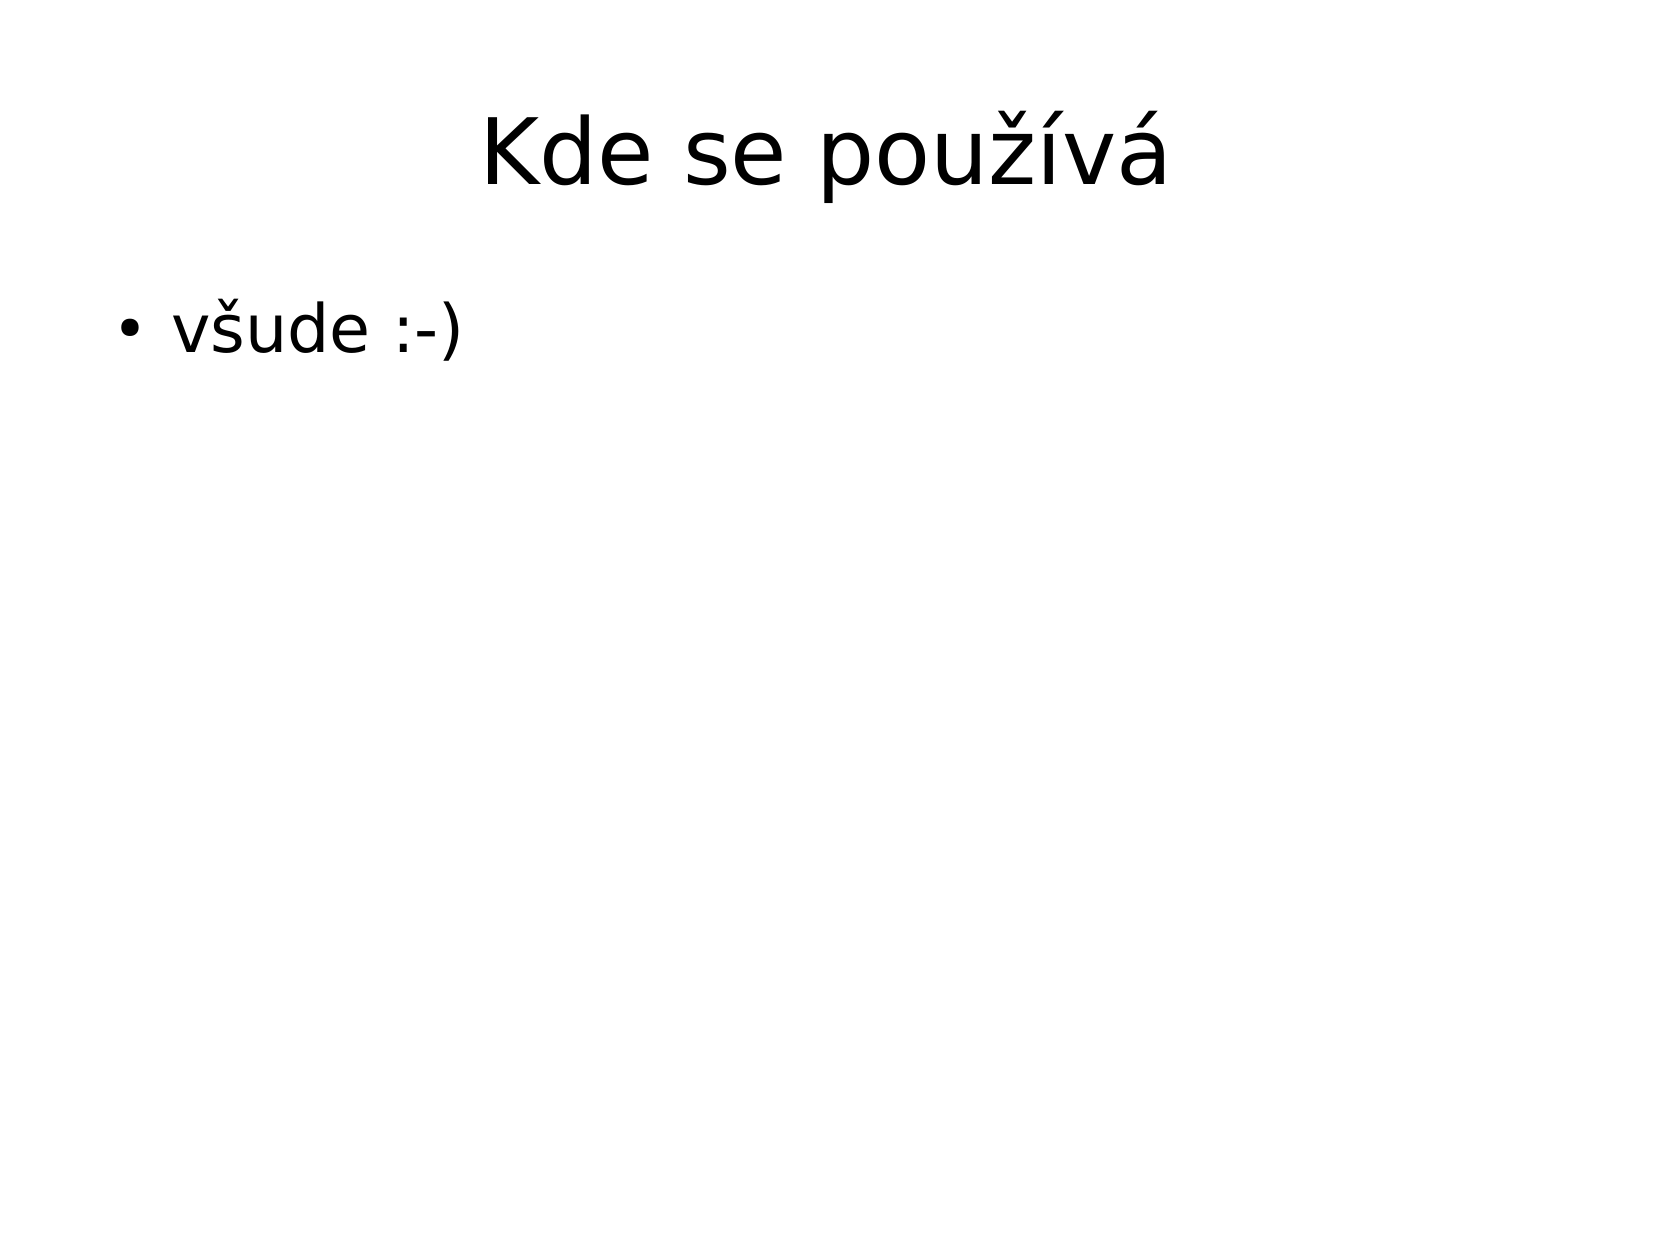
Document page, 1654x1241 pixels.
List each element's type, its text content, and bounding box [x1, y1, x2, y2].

list všude :-) [82, 290, 1571, 1094]
title Kde se používá [82, 56, 1571, 250]
